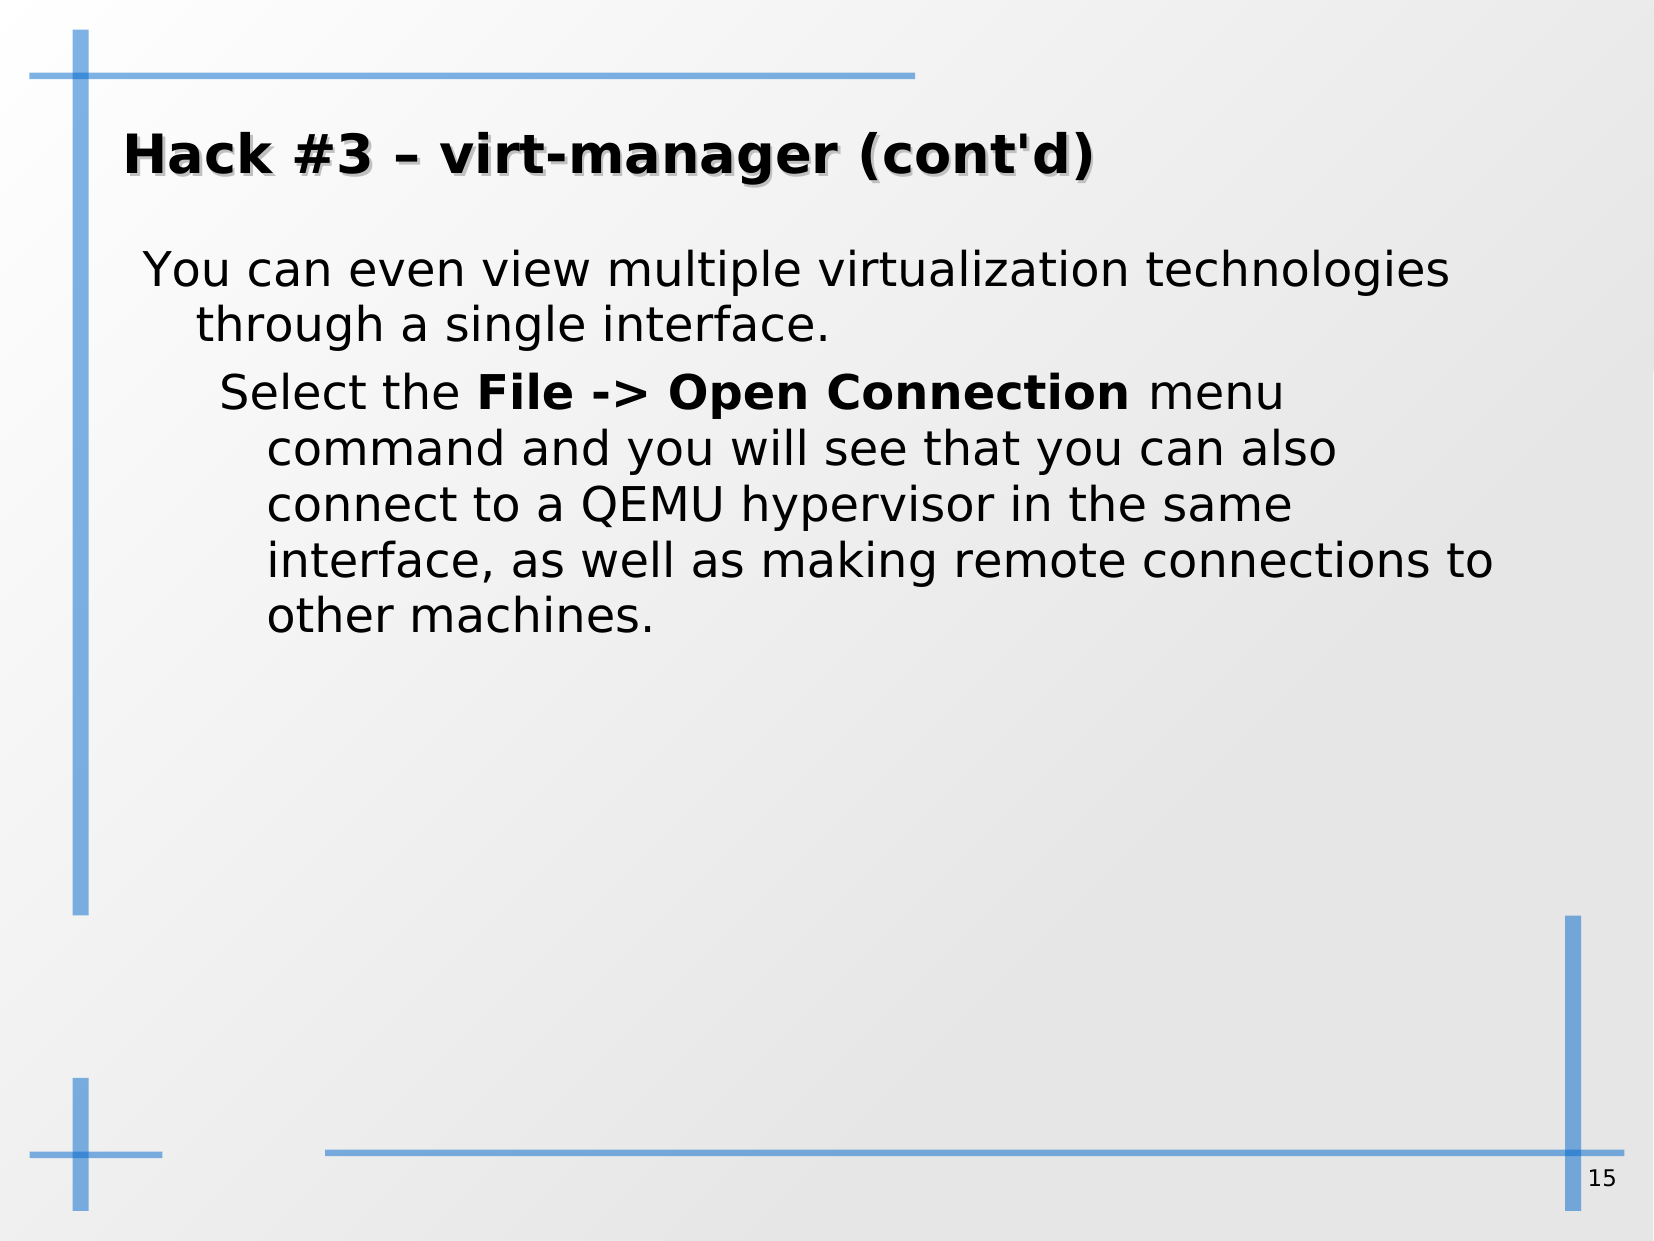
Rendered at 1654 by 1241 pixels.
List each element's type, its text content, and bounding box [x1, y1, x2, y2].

title Hack #3 – virt-manager (cont'd) [122, 91, 1524, 219]
list You can even view multiple virtualization technologies through a single interface. Select the File -> Open Connection menu command and you will see that you can also connect to a QEMU hypervisor in the same interface, as well as making remote connections to other machines. [124, 241, 1526, 1133]
